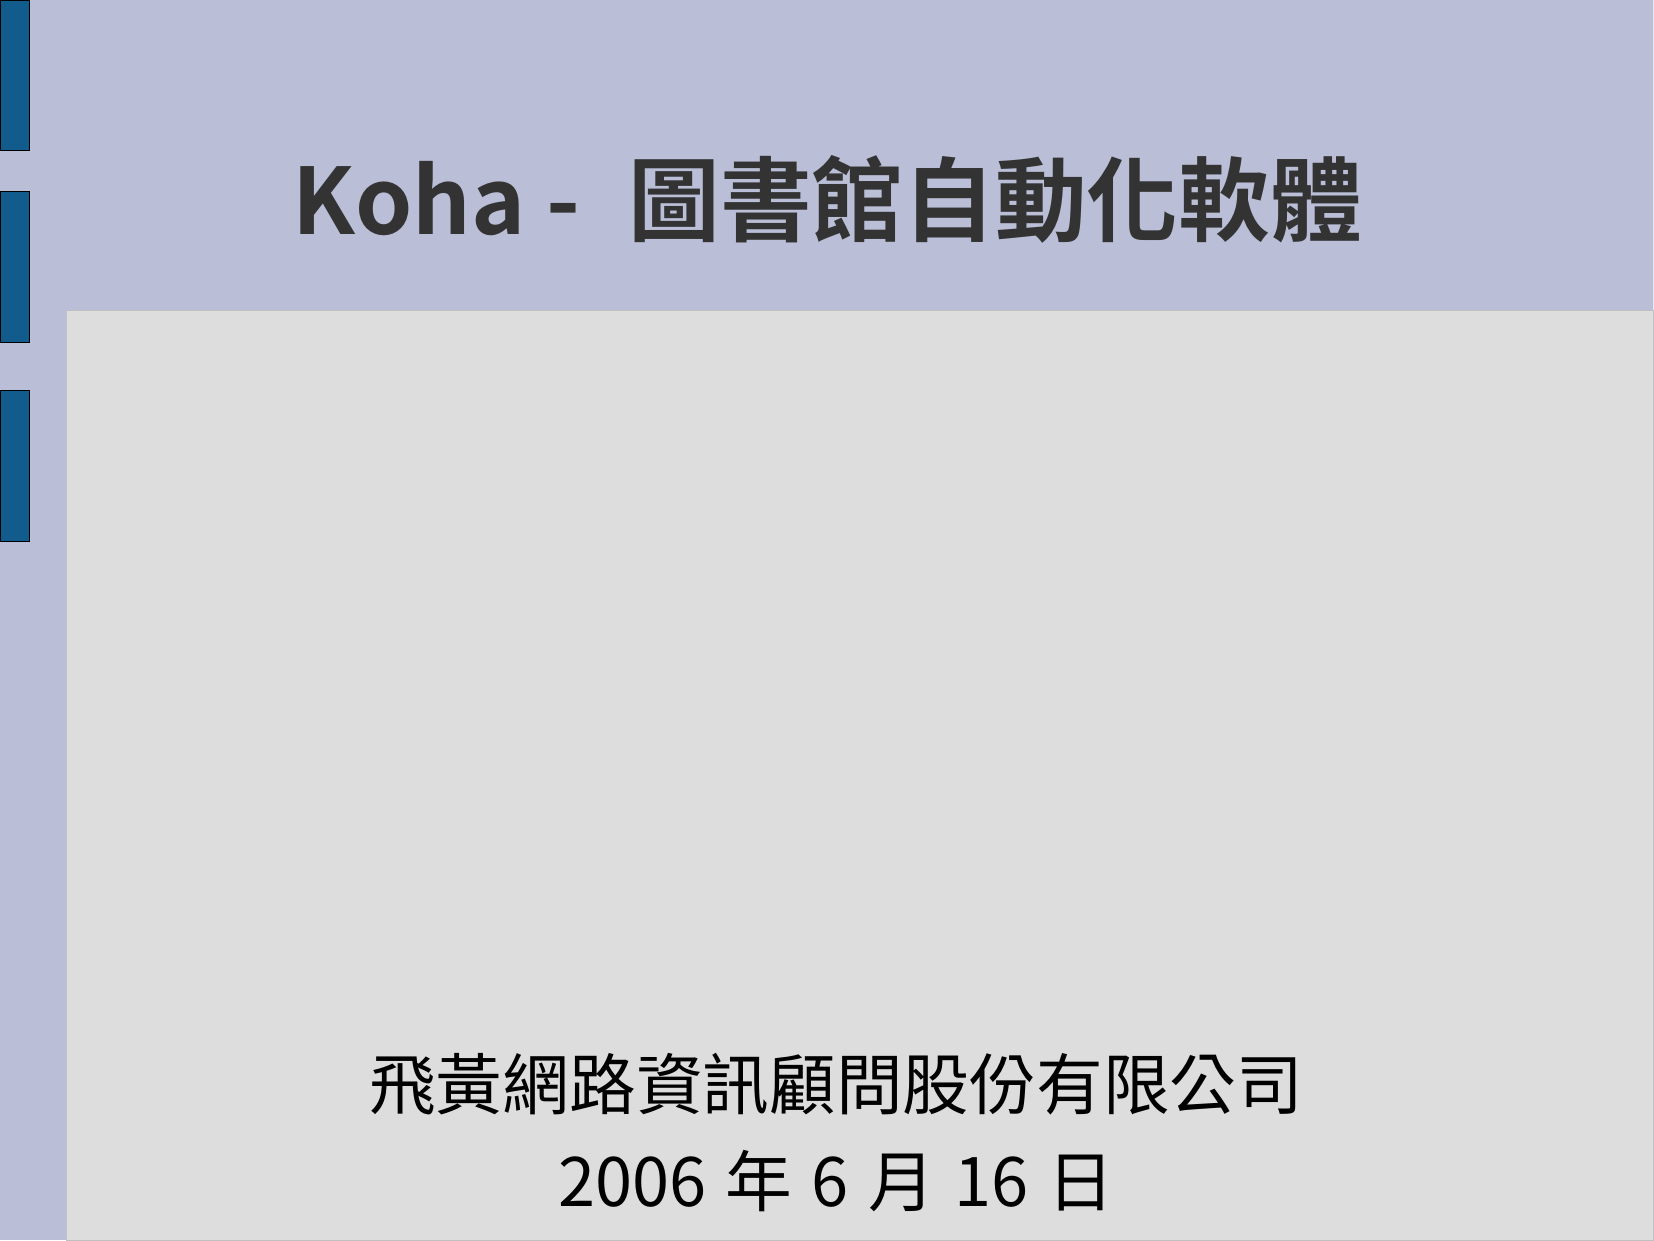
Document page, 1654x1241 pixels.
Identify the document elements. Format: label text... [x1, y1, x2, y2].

title Koha - 圖書館自動化軟體 [121, 91, 1534, 299]
list 飛黃網路資訊顧問股份有限公司 2006年6月16日 [121, 344, 1534, 1136]
